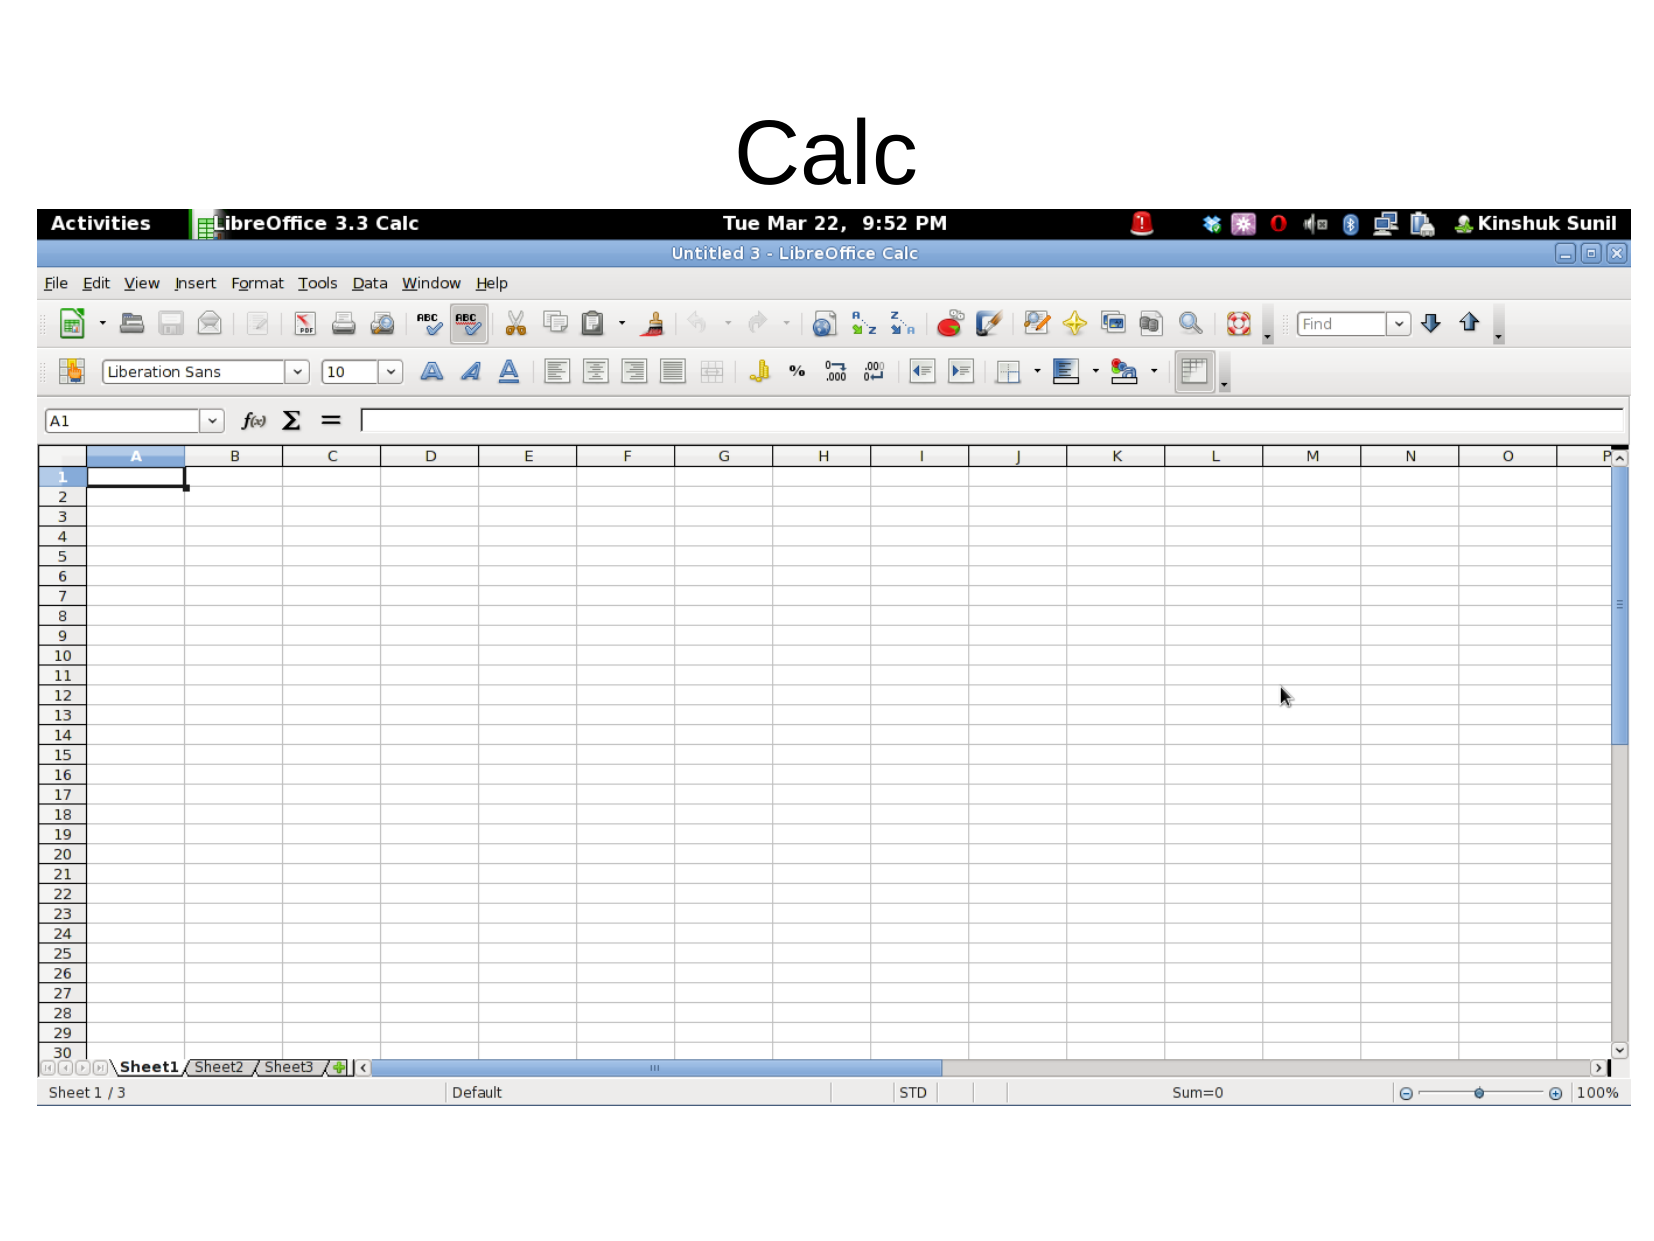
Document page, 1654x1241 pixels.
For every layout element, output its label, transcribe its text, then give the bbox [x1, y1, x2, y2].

title Calc [82, 49, 1571, 209]
picture [37, 209, 1631, 1106]
